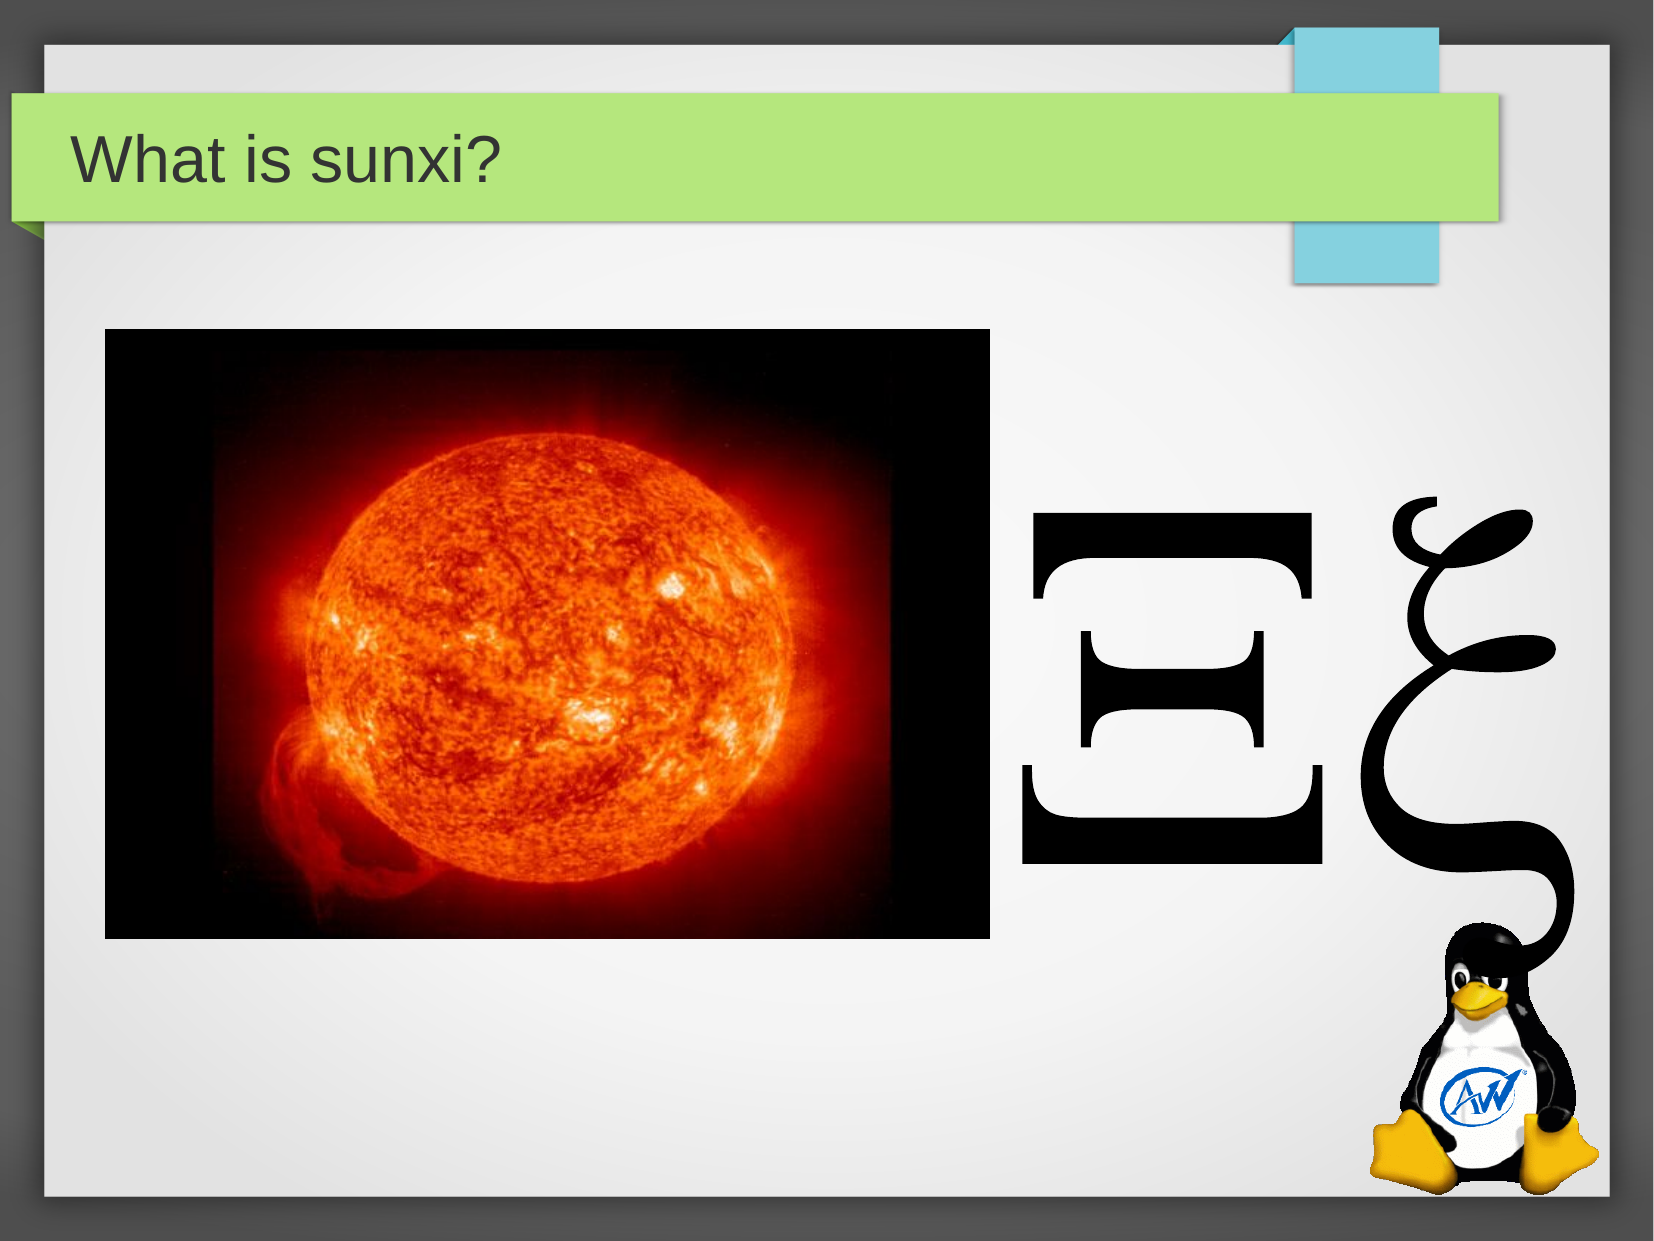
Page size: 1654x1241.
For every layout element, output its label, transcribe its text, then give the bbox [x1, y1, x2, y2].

title What is sunxi? [70, 106, 1229, 213]
picture [0, 0, 1654, 1241]
